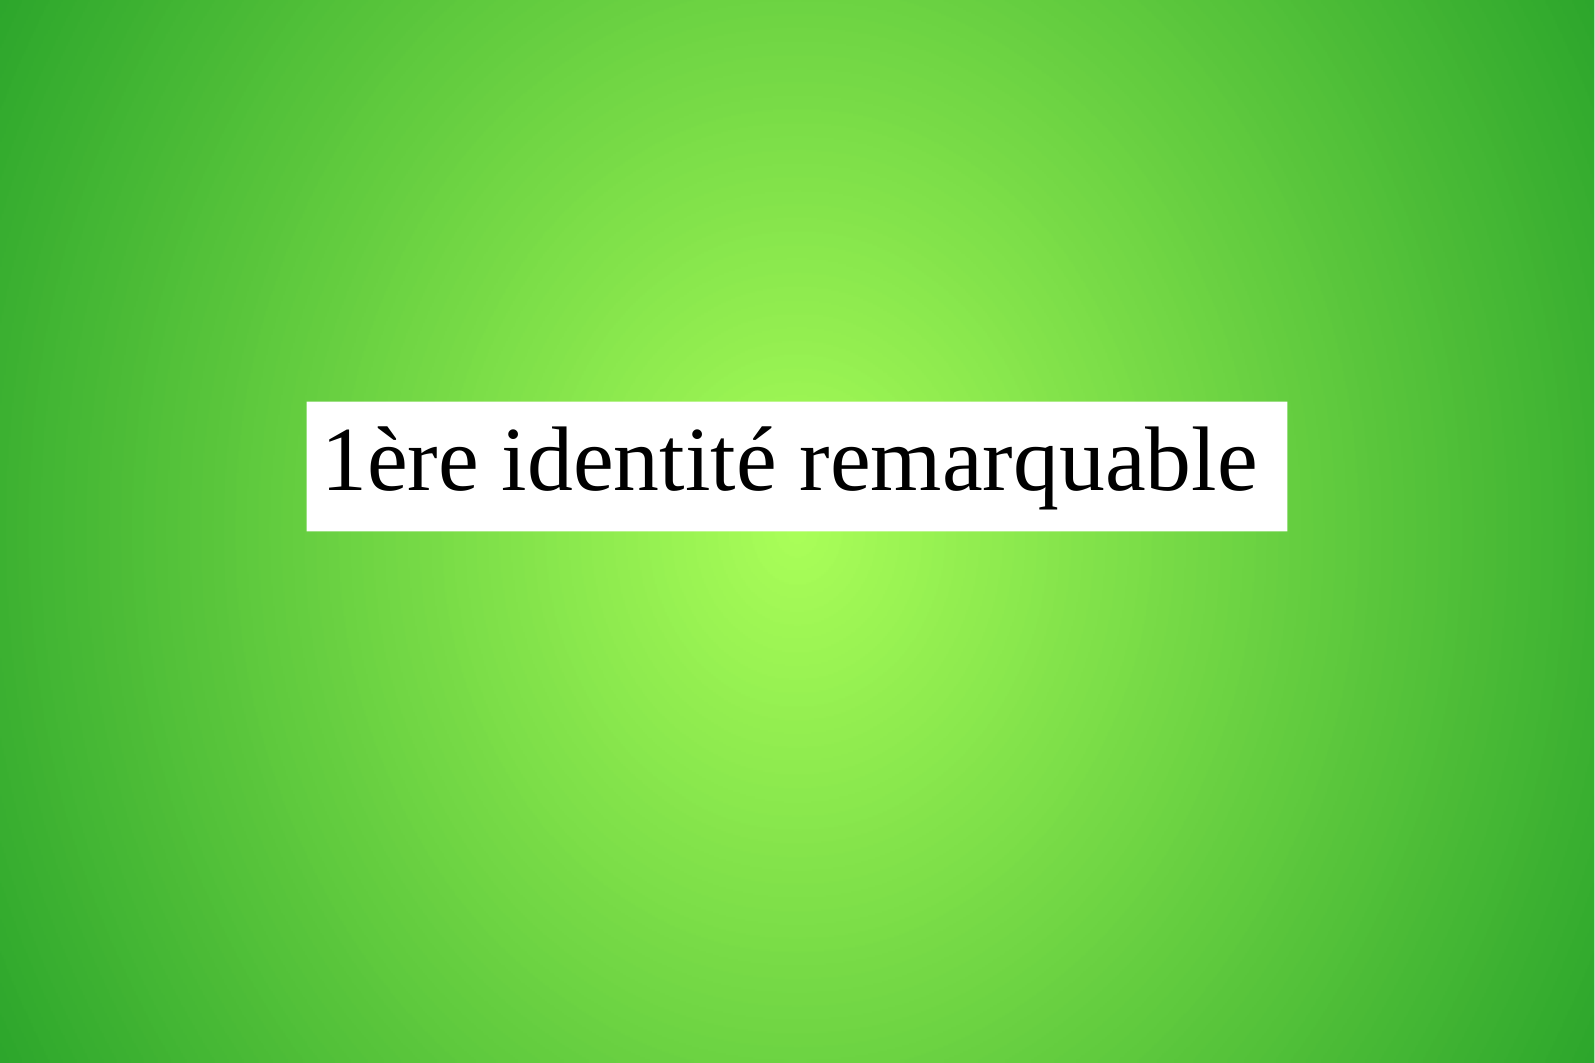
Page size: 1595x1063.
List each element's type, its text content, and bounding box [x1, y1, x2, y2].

text_box 1ère identité remarquable [306, 401, 1288, 532]
picture [0, 0, 1595, 1063]
